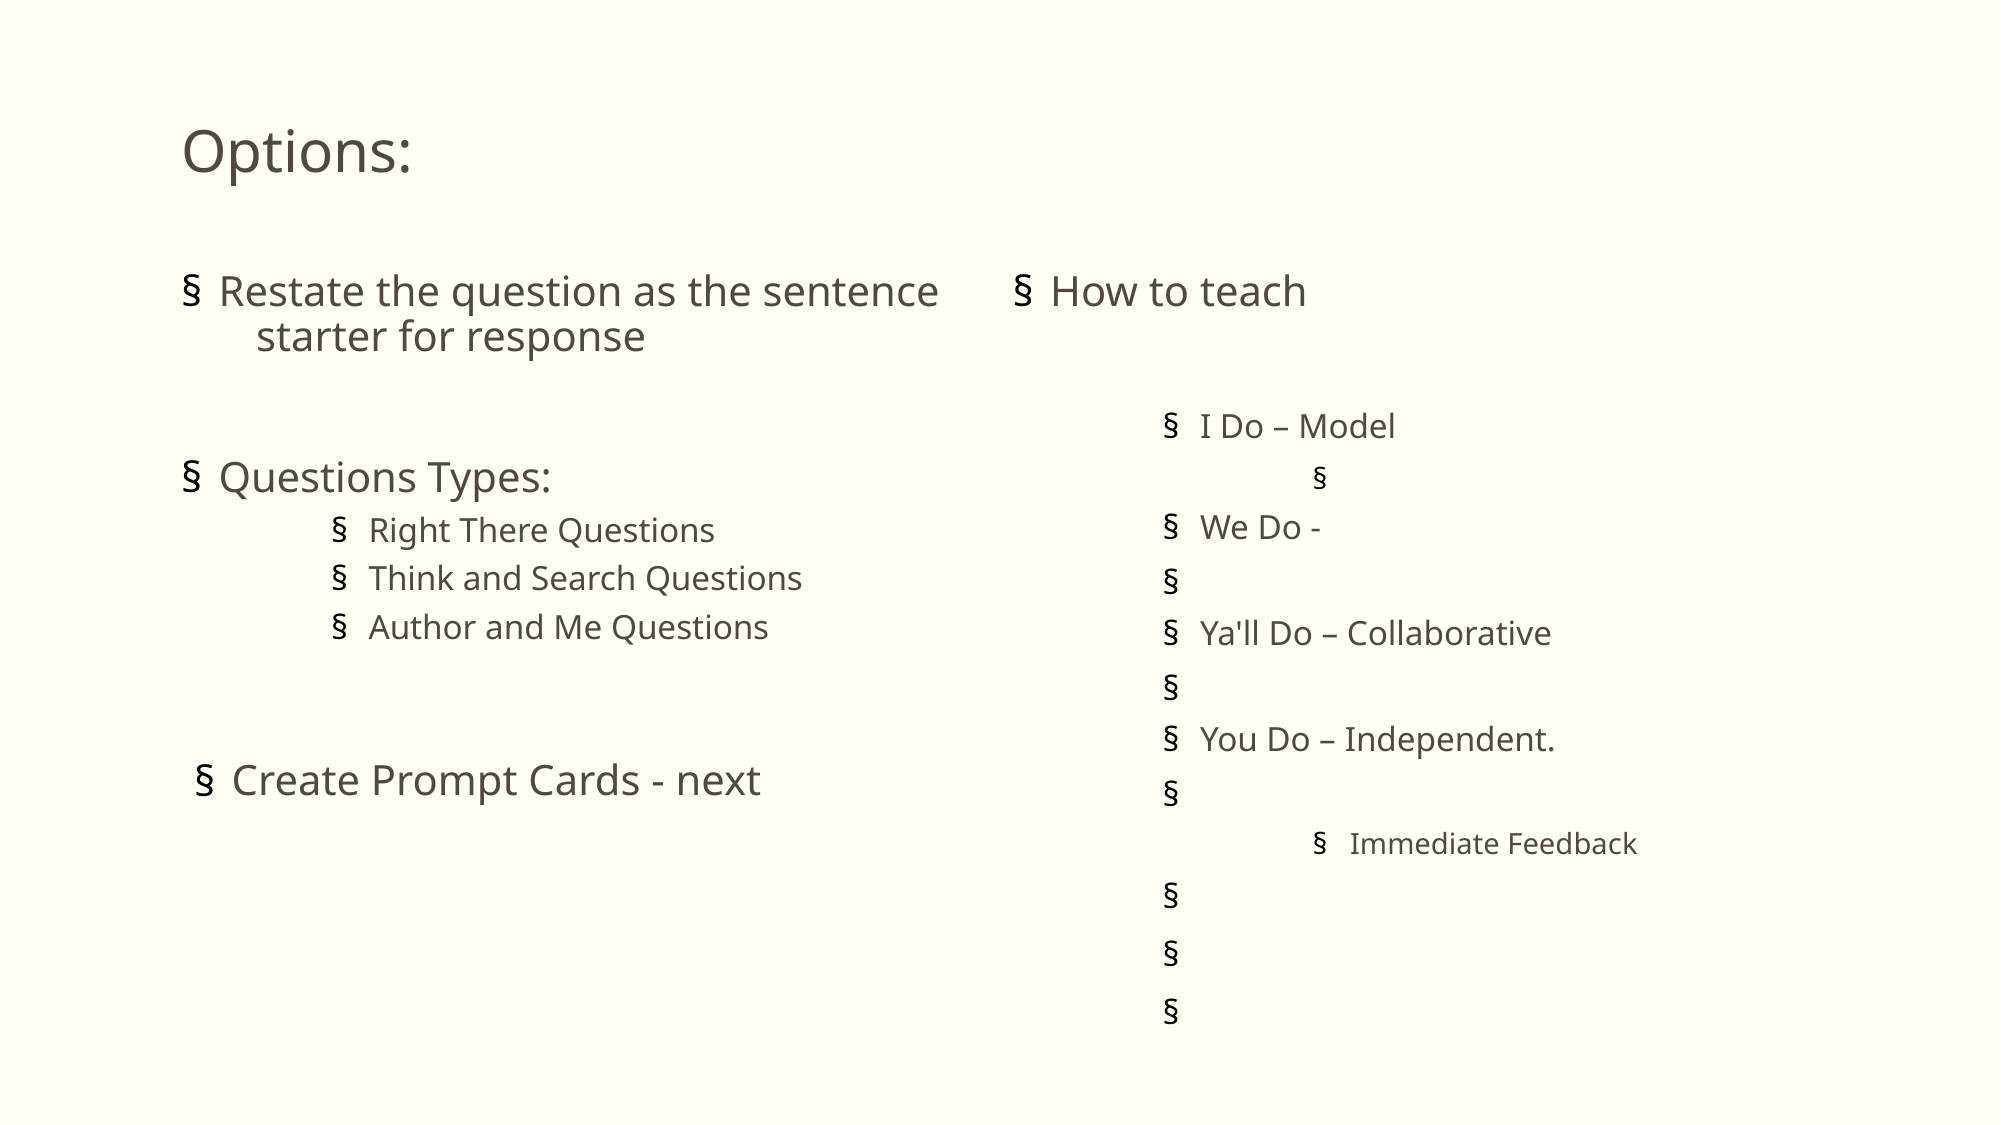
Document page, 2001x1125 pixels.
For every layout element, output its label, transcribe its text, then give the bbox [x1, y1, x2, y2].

list Restate the question as the sentence starter for response [181, 262, 988, 391]
text_box Questions Types: Right There Questions Think and Search Questions Author and Me Questions [181, 448, 988, 705]
text_box Create Prompt Cards - next [194, 752, 1001, 848]
title Options: [181, 12, 1819, 193]
list How to teach I Do – Model We Do - Ya'll Do – Collaborative You Do – Independent. Immediate Feedback [1012, 262, 1819, 1013]
